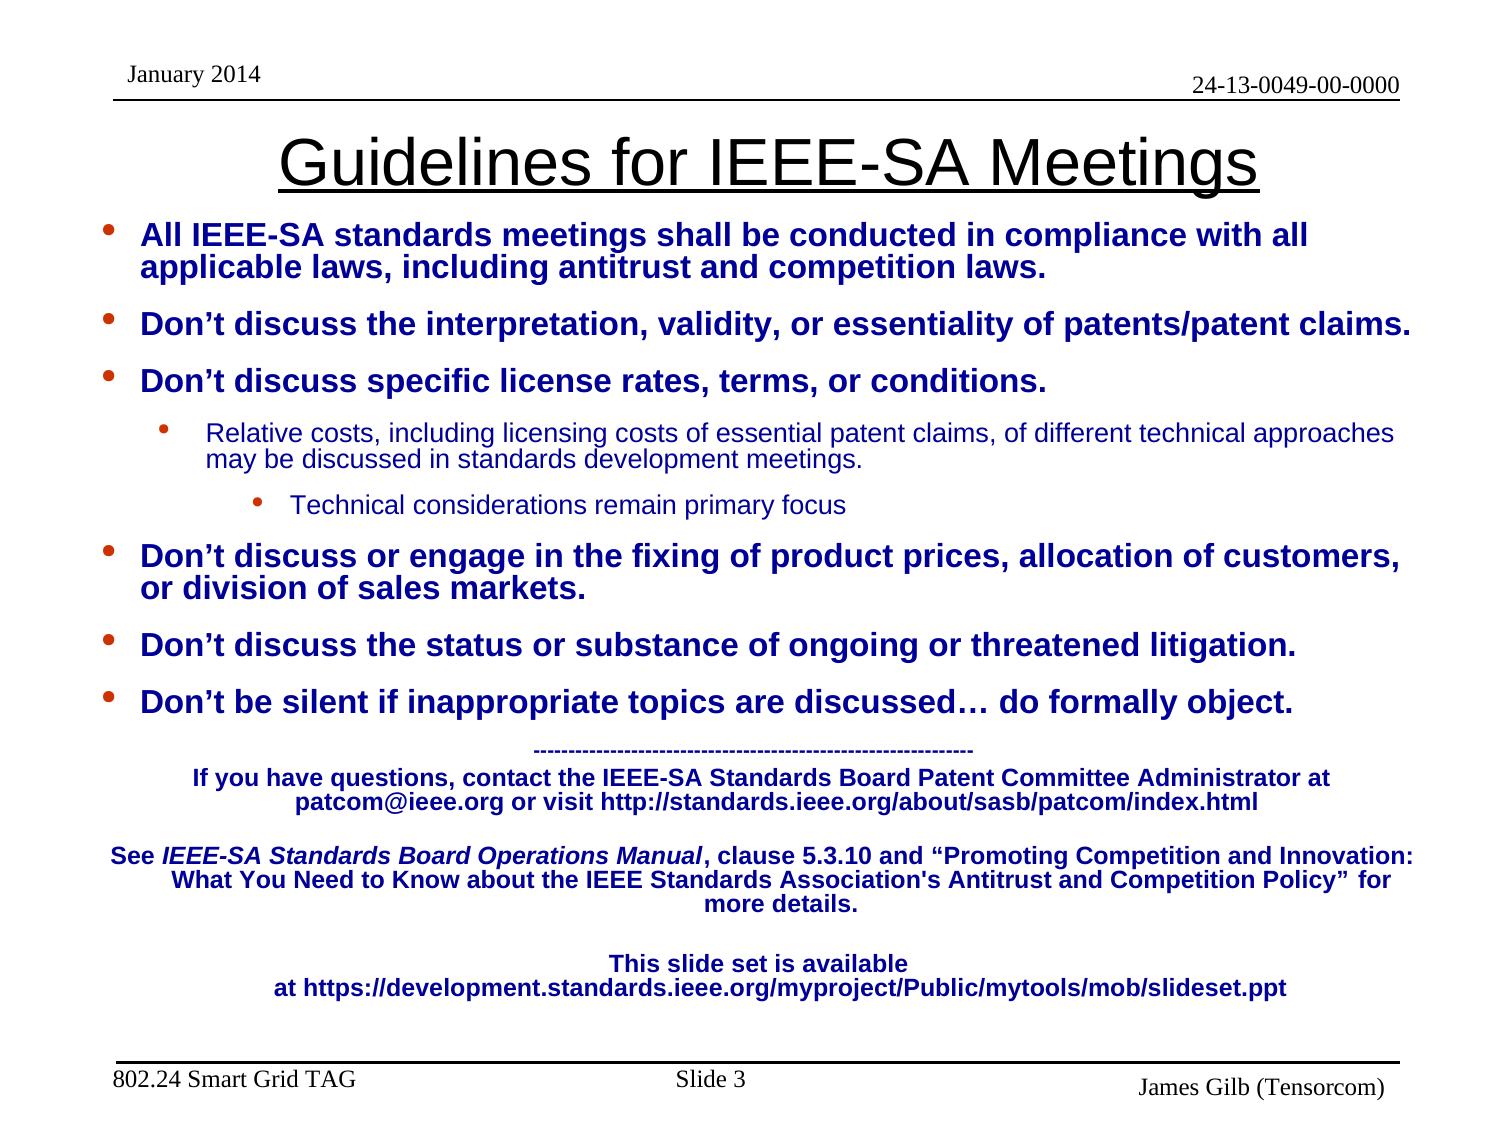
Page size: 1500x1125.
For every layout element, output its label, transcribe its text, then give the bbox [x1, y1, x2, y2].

text_box All IEEE-SA standards meetings shall be conducted in compliance with all applicable laws, including antitrust and competition laws. Don’t discuss the interpretation, validity, or essentiality of patents/patent claims. Don’t discuss specific license rates, terms, or conditions. Relative costs, including licensing costs of essential patent claims, of different technical approaches may be discussed in standards development meetings. Technical considerations remain primary focus Don’t discuss or engage in the fixing of product prices, allocation of customers, or division of sales markets. Don’t discuss the status or substance of ongoing or threatened litigation. Don’t be silent if inappropriate topics are discussed… do formally object. --------------------------------------------------------------- If you have questions, contact the IEEE-SA Standards Board Patent Committee Administrator at patcom@ieee.org or visit http://standards.ieee.org/about/sasb/patcom/index.html See IEEE-SA Standards Board Operations Manual, clause 5.3.10 and “Promoting Competition and Innovation: What You Need to Know about the IEEE Standards Association's Antitrust and Competition Policy” for more details. This slide set is available at https://development.standards.ieee.org/myproject/Public/mytools/mob/slideset.ppt [87, 187, 1438, 1050]
title Guidelines for IEEE-SA Meetings [75, 108, 1463, 209]
